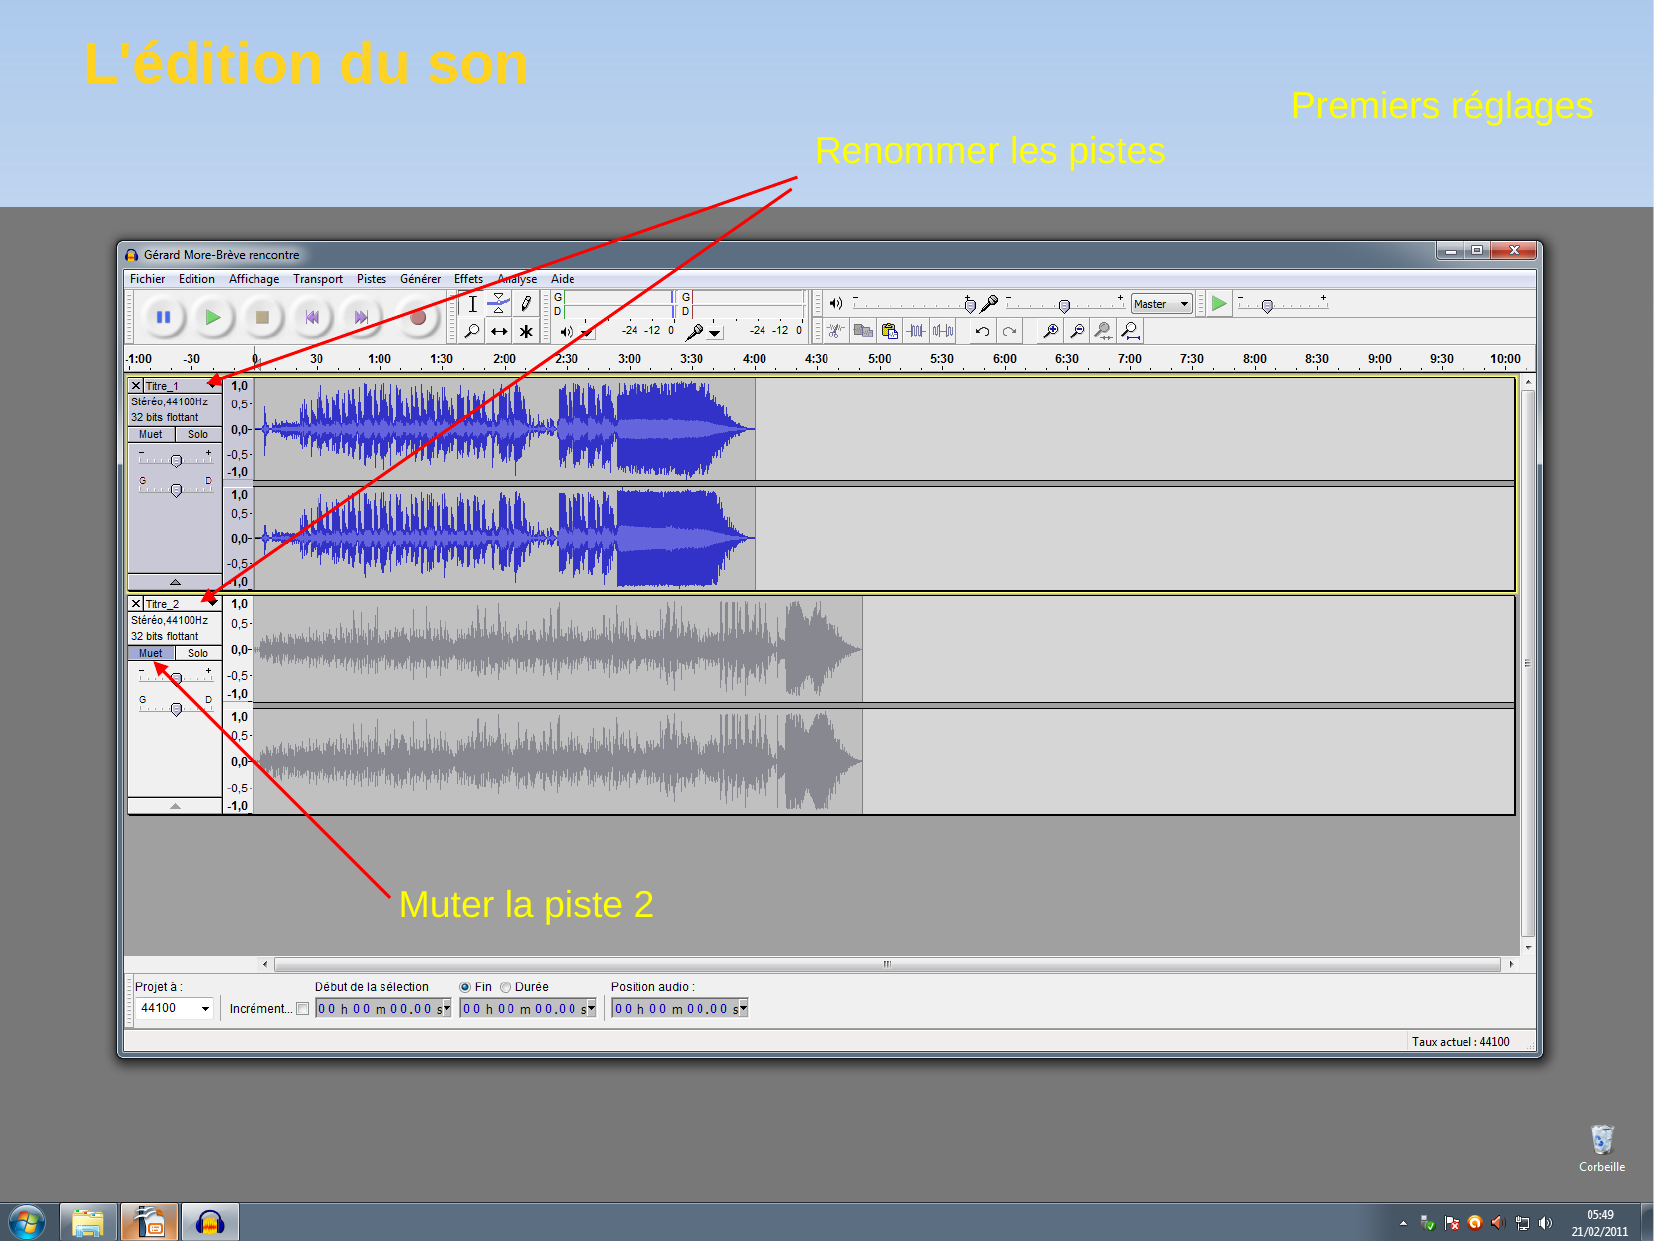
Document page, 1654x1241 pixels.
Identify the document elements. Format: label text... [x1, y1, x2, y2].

text_box Muter la piste 2 [383, 873, 670, 931]
text_box Premiers réglages [1210, 29, 1654, 129]
text_box L'édition du son [5, 17, 609, 107]
text_box Renommer les pistes [800, 120, 1182, 178]
picture [0, 207, 1654, 1241]
picture [0, 0, 1654, 206]
